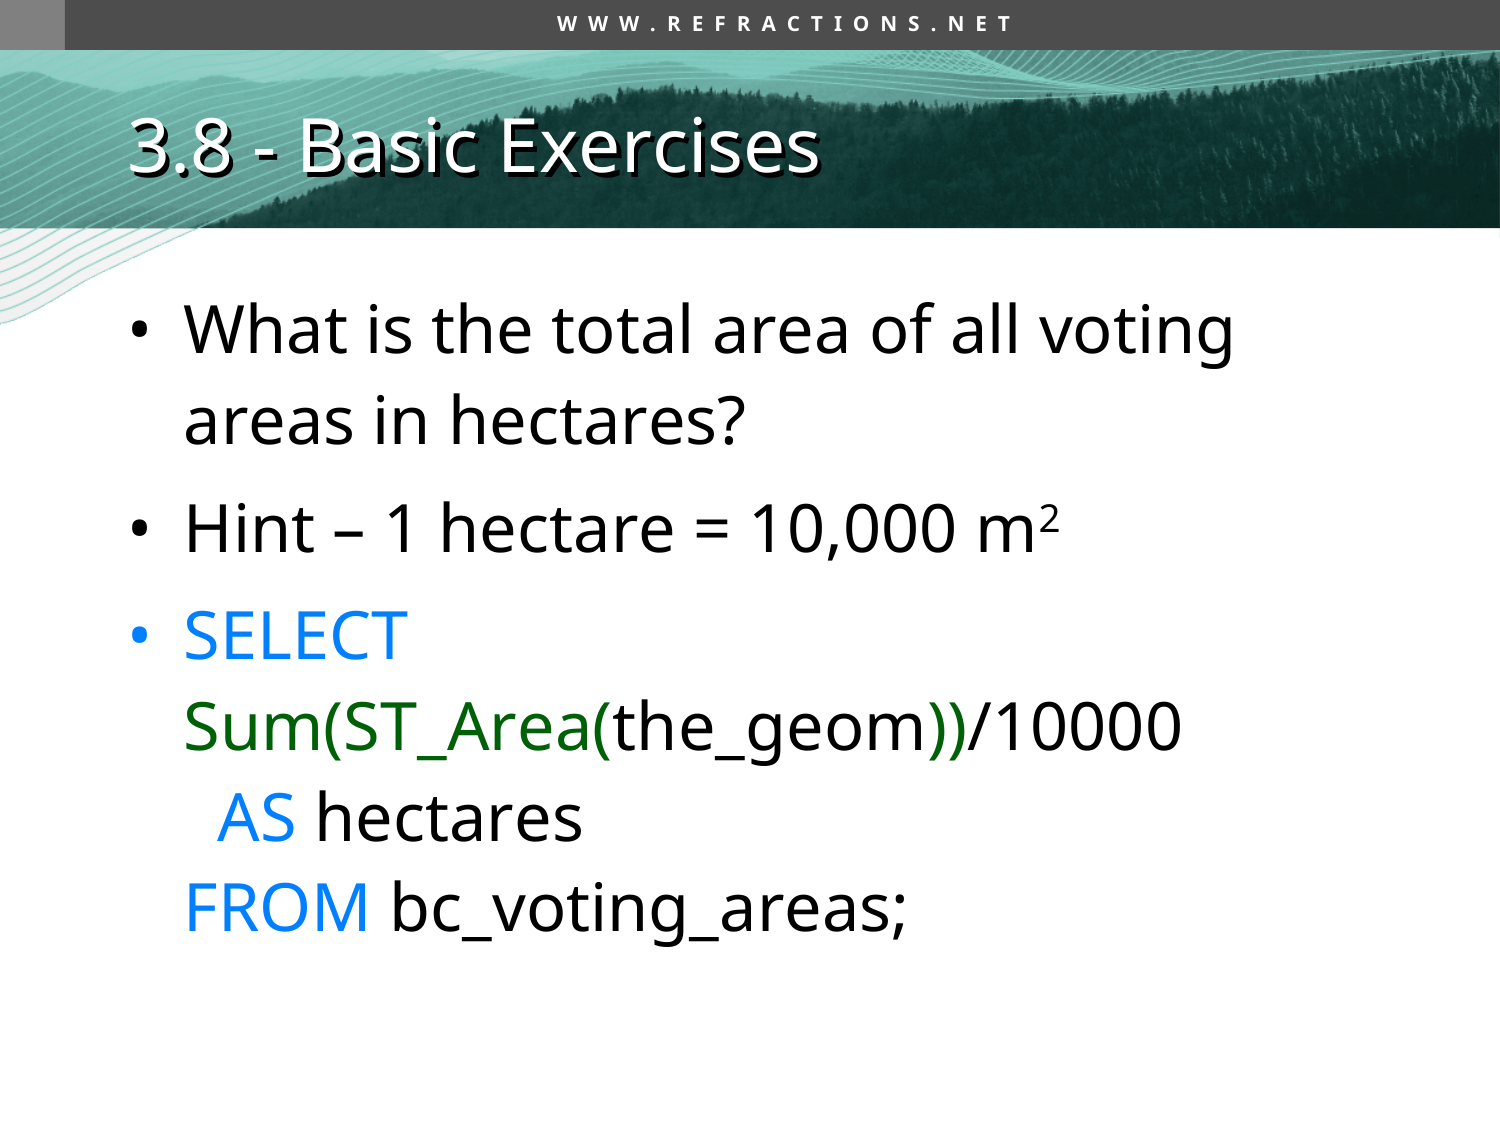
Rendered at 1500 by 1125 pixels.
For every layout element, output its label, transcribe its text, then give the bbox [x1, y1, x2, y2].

list What is the total area of all voting areas in hectares? Hint – 1 hectare = 10,000 m2 SELECT Sum(ST_Area(the_geom))/10000 AS hectares FROM bc_voting_areas; [112, 274, 1388, 1050]
title 3.8 - Basic Exercises [112, 62, 1388, 226]
picture [0, 50, 1500, 325]
